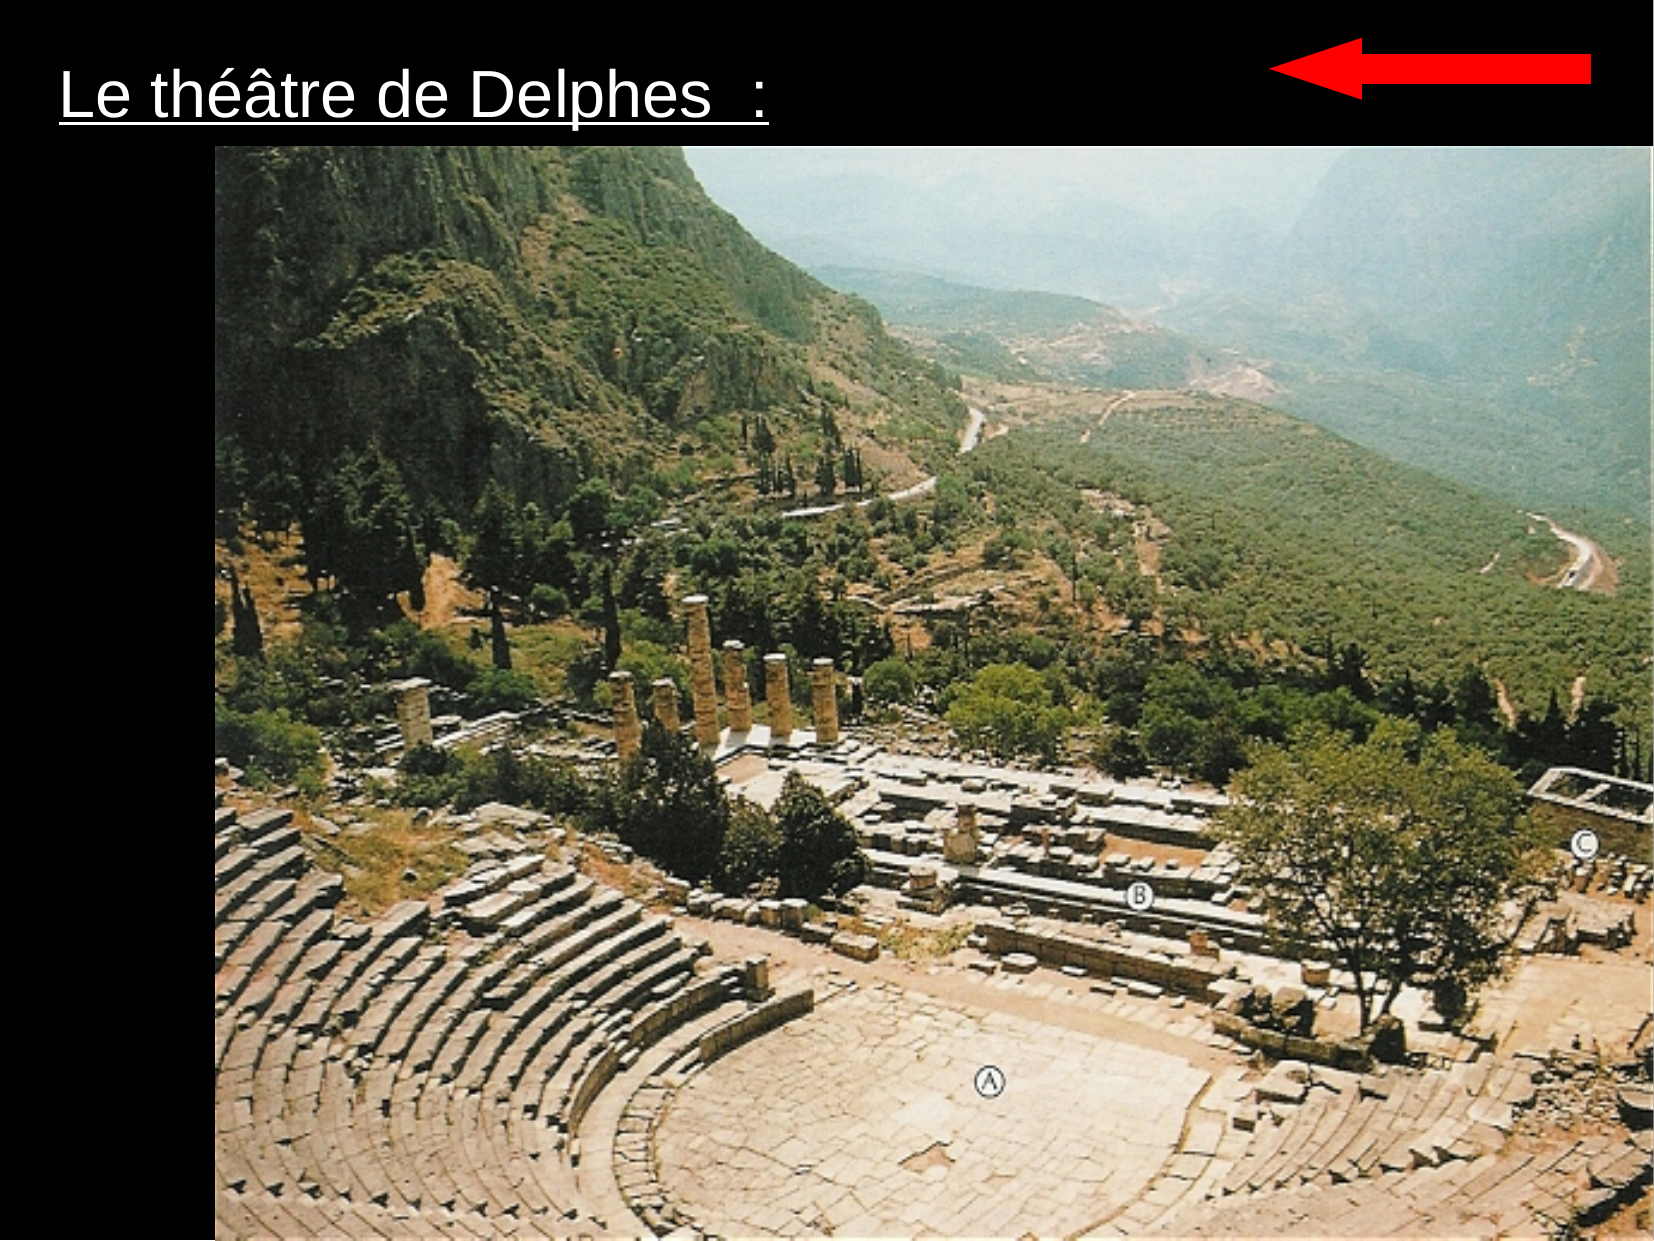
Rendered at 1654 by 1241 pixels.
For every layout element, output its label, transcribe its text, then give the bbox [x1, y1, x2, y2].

picture [215, 146, 1654, 1241]
text_box Le théâtre de Delphes : [43, 50, 1376, 140]
